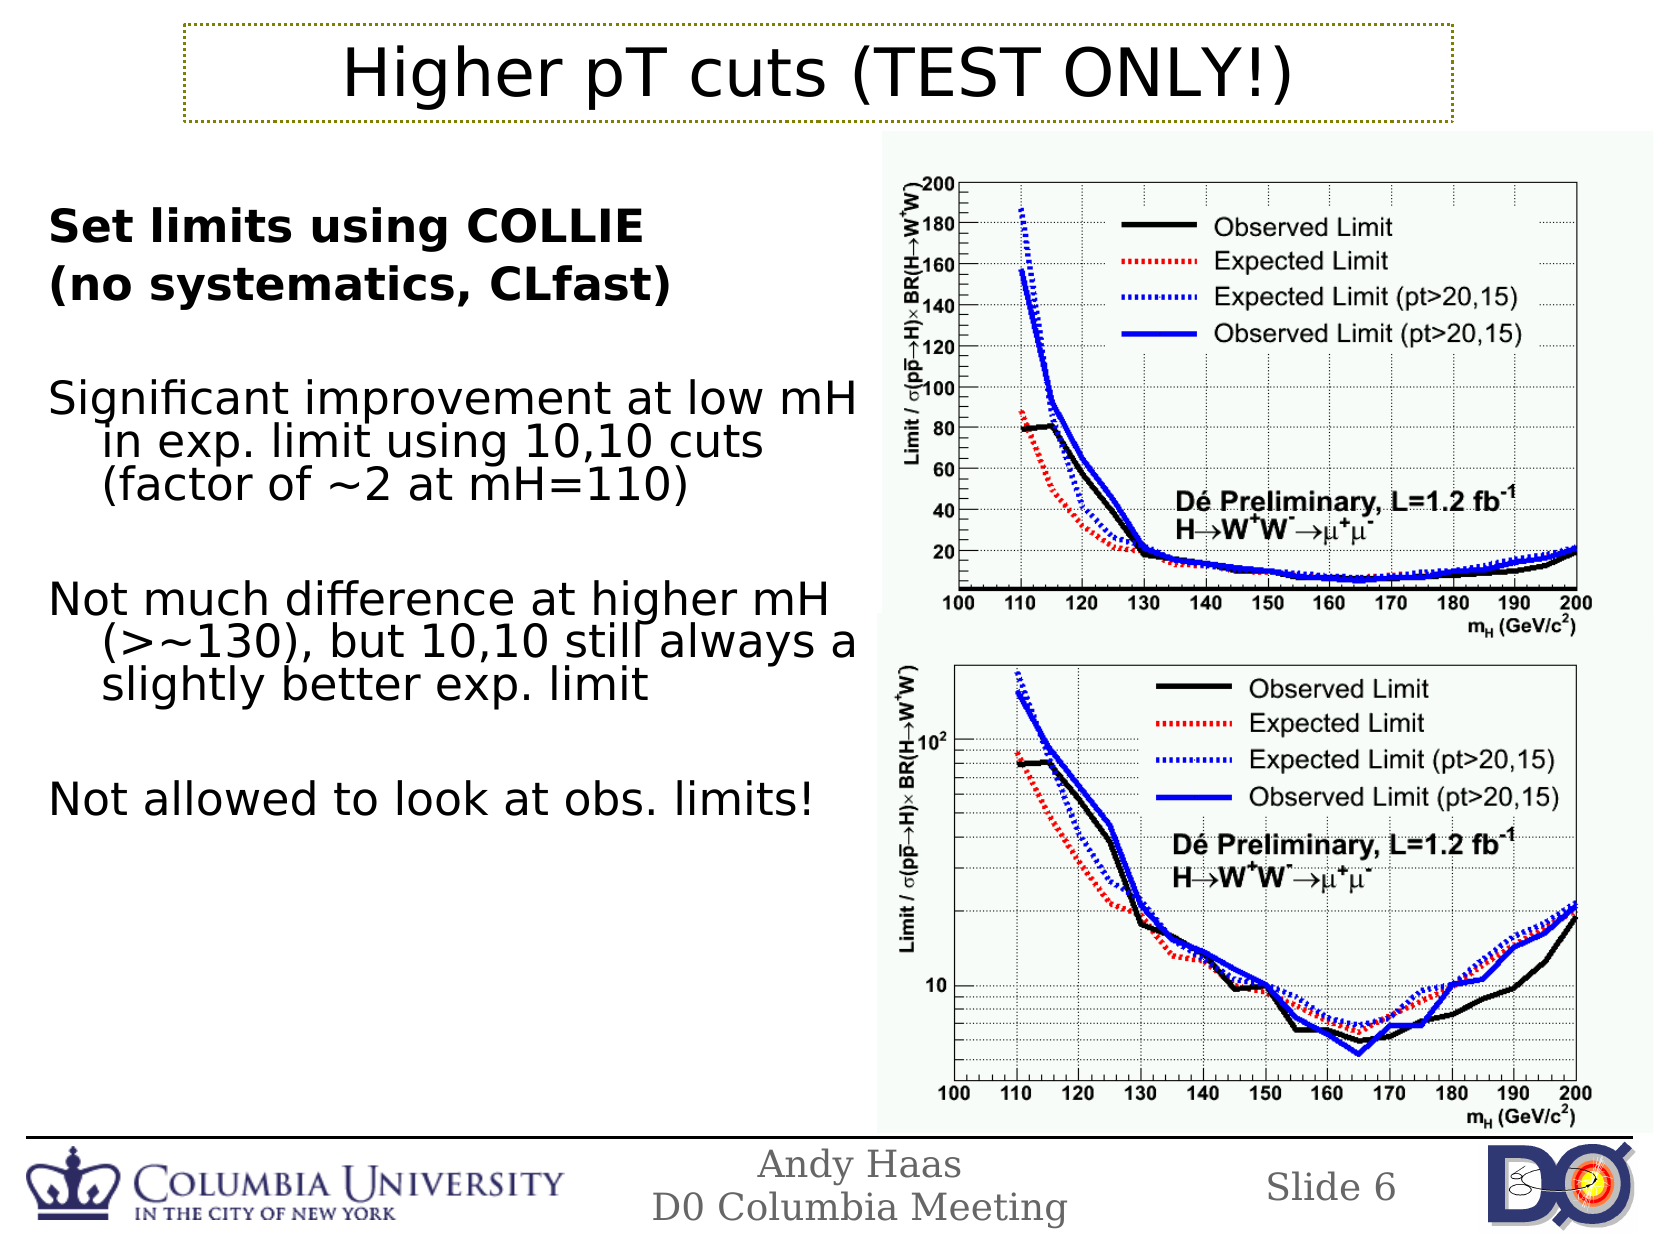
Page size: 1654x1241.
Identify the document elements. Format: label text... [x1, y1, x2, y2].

picture [877, 131, 1654, 1133]
list Set limits using COLLIE (no systematics, CLfast) Significant improvement at low mH in exp. limit using 10,10 cuts (factor of ~2 at mH=110) Not much difference at higher mH (>~130), but 10,10 still always a slightly better exp. limit Not allowed to look at obs. limits! [30, 140, 871, 1125]
title Higher pT cuts (TEST ONLY!) [184, 24, 1453, 122]
picture [26, 1146, 565, 1220]
picture [1479, 1140, 1639, 1233]
